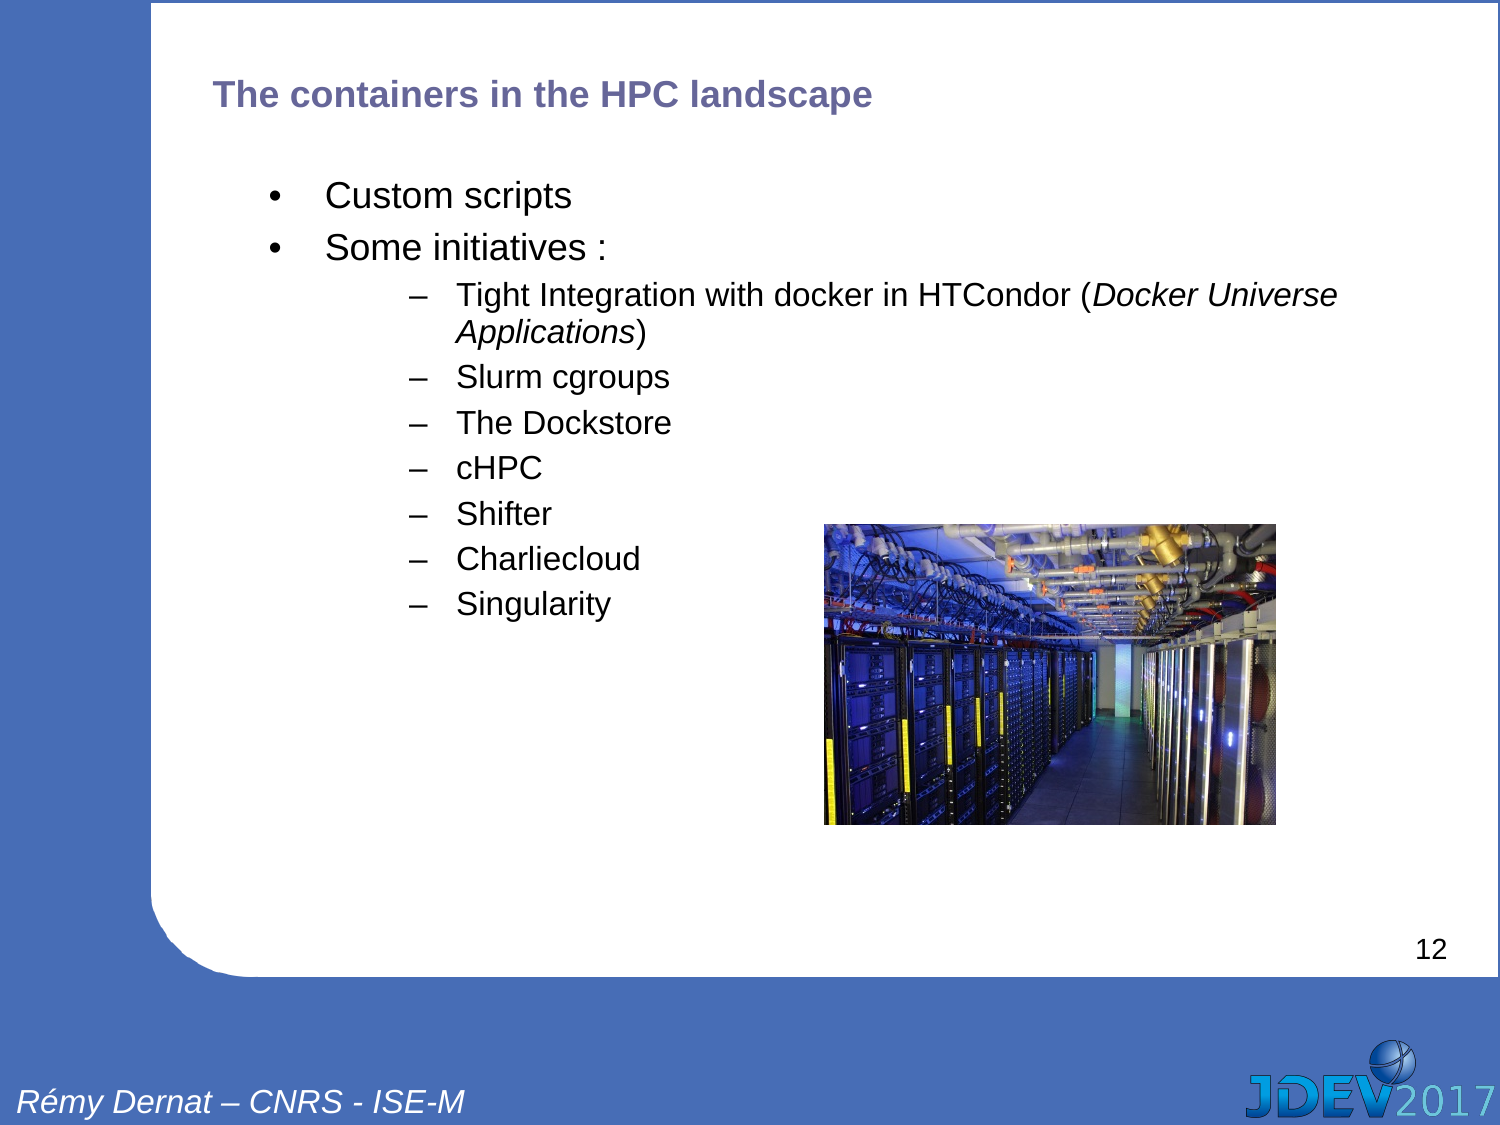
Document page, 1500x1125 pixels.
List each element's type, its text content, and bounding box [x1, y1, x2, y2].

list Custom scripts Some initiatives : Tight Integration with docker in HTCondor (Docker Universe Applications) Slurm cgroups The Dockstore cHPC Shifter Charliecloud Singularity [212, 174, 1448, 828]
title The containers in the HPC landscape [212, 24, 1447, 164]
text_box Rémy Dernat – CNRS - ISE-M [0, 1075, 488, 1125]
picture [0, 0, 1500, 1125]
